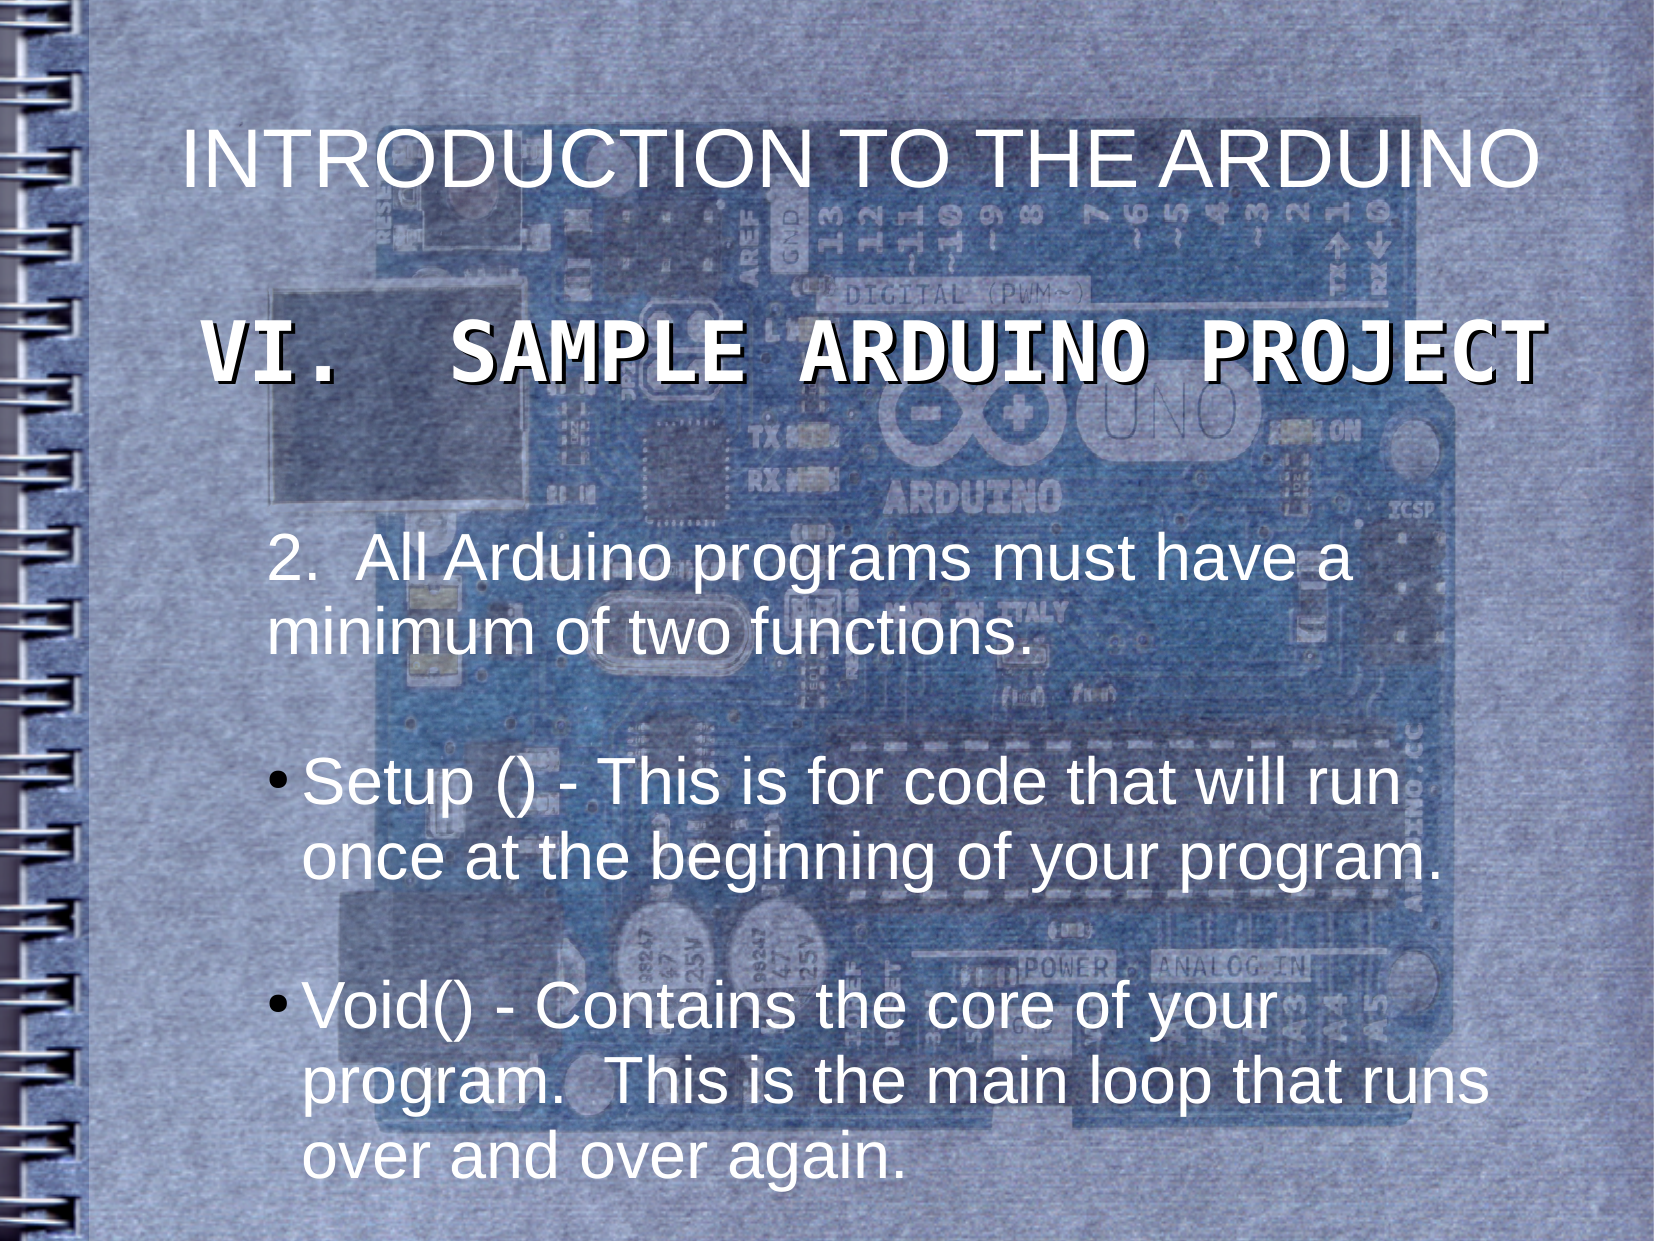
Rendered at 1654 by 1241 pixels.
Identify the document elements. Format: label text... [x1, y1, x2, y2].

text_box VI. SAMPLE ARDUINO PROJECT [153, 296, 1594, 409]
text_box INTRODUCTION TO THE ARDUINO [165, 75, 1561, 286]
text_box 2. All Arduino programs must have a minimum of two functions. Setup () - This is for code that will run once at the beginning of your program. Void() - Contains the core of your program. This is the main loop that runs over and over again. [251, 512, 1512, 1201]
picture [0, 0, 1654, 1241]
